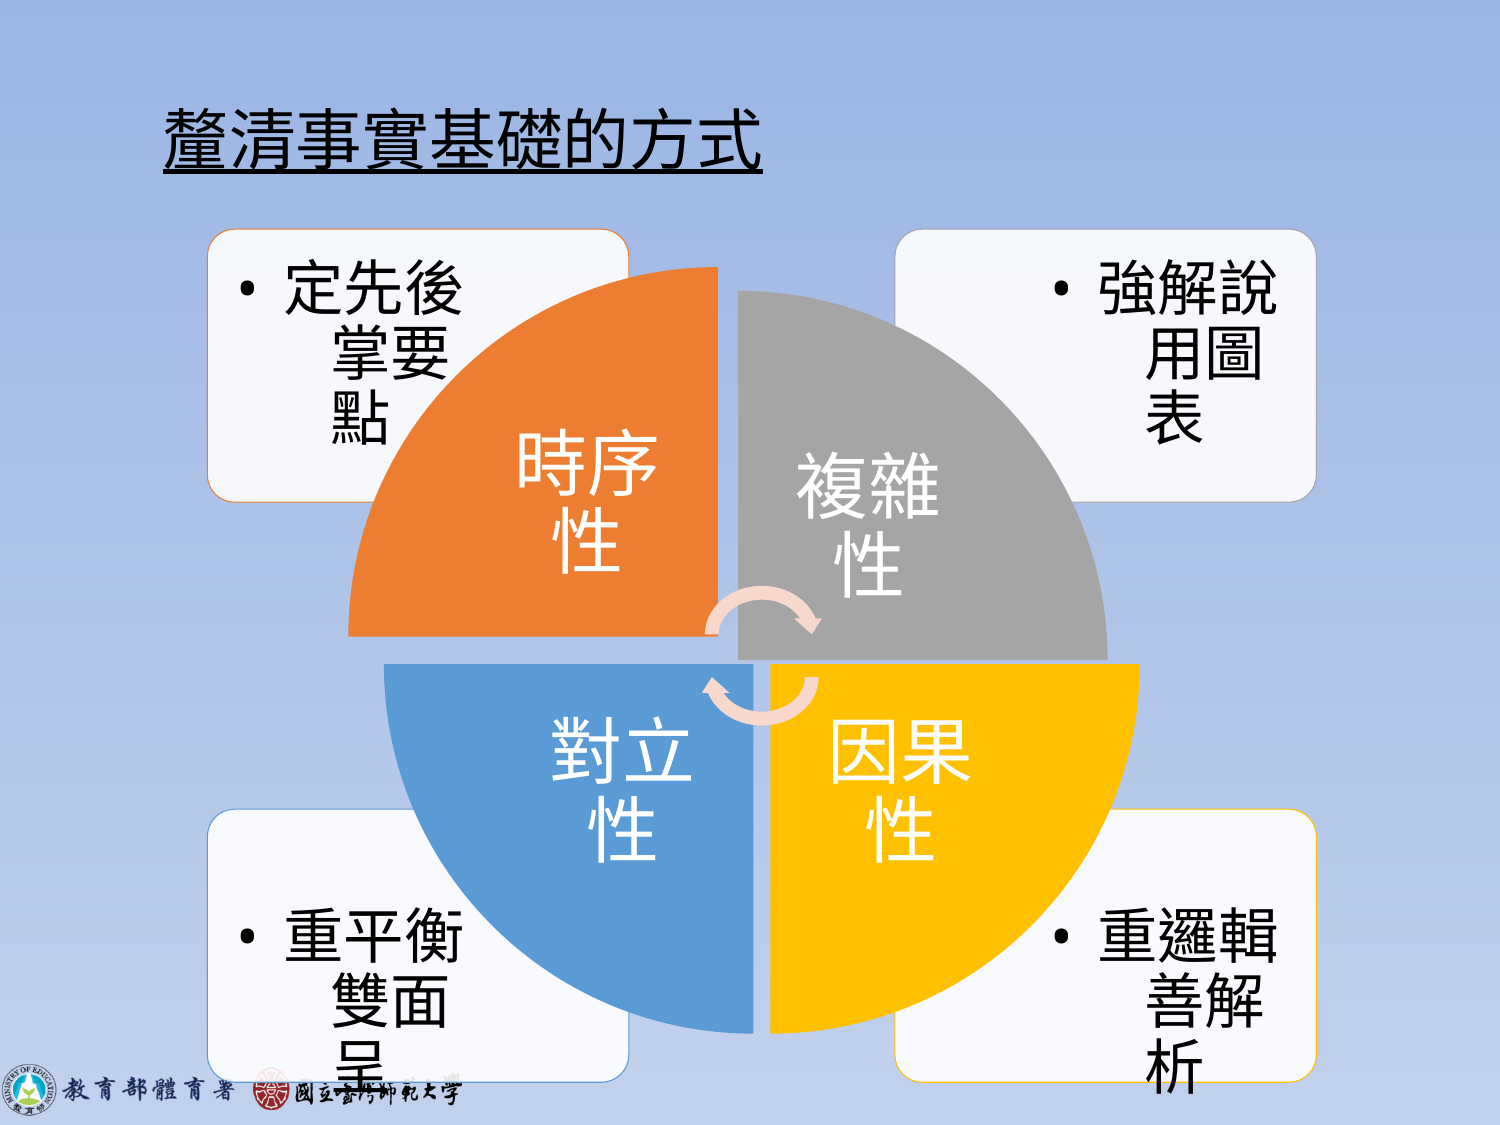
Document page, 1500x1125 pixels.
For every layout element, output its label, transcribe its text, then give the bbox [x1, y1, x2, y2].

text_box 重邏輯善解析 [1176, 1063, 1188, 1083]
text_box 強解說用圖表 [894, 229, 1317, 503]
text_box 定先後掌要點 [207, 229, 629, 503]
text_box 重邏輯善解析 [894, 809, 1317, 1083]
text_box 釐清事實基礎的方式 [147, 90, 784, 186]
text_box 複雜性 [738, 290, 1108, 661]
text_box 時序性 [348, 267, 718, 637]
text_box [704, 585, 822, 635]
text_box 因果性 [770, 664, 1140, 1034]
text_box 對立性 [383, 664, 754, 1034]
text_box 重平衡雙面呈 [207, 809, 629, 1083]
text_box [701, 677, 819, 726]
